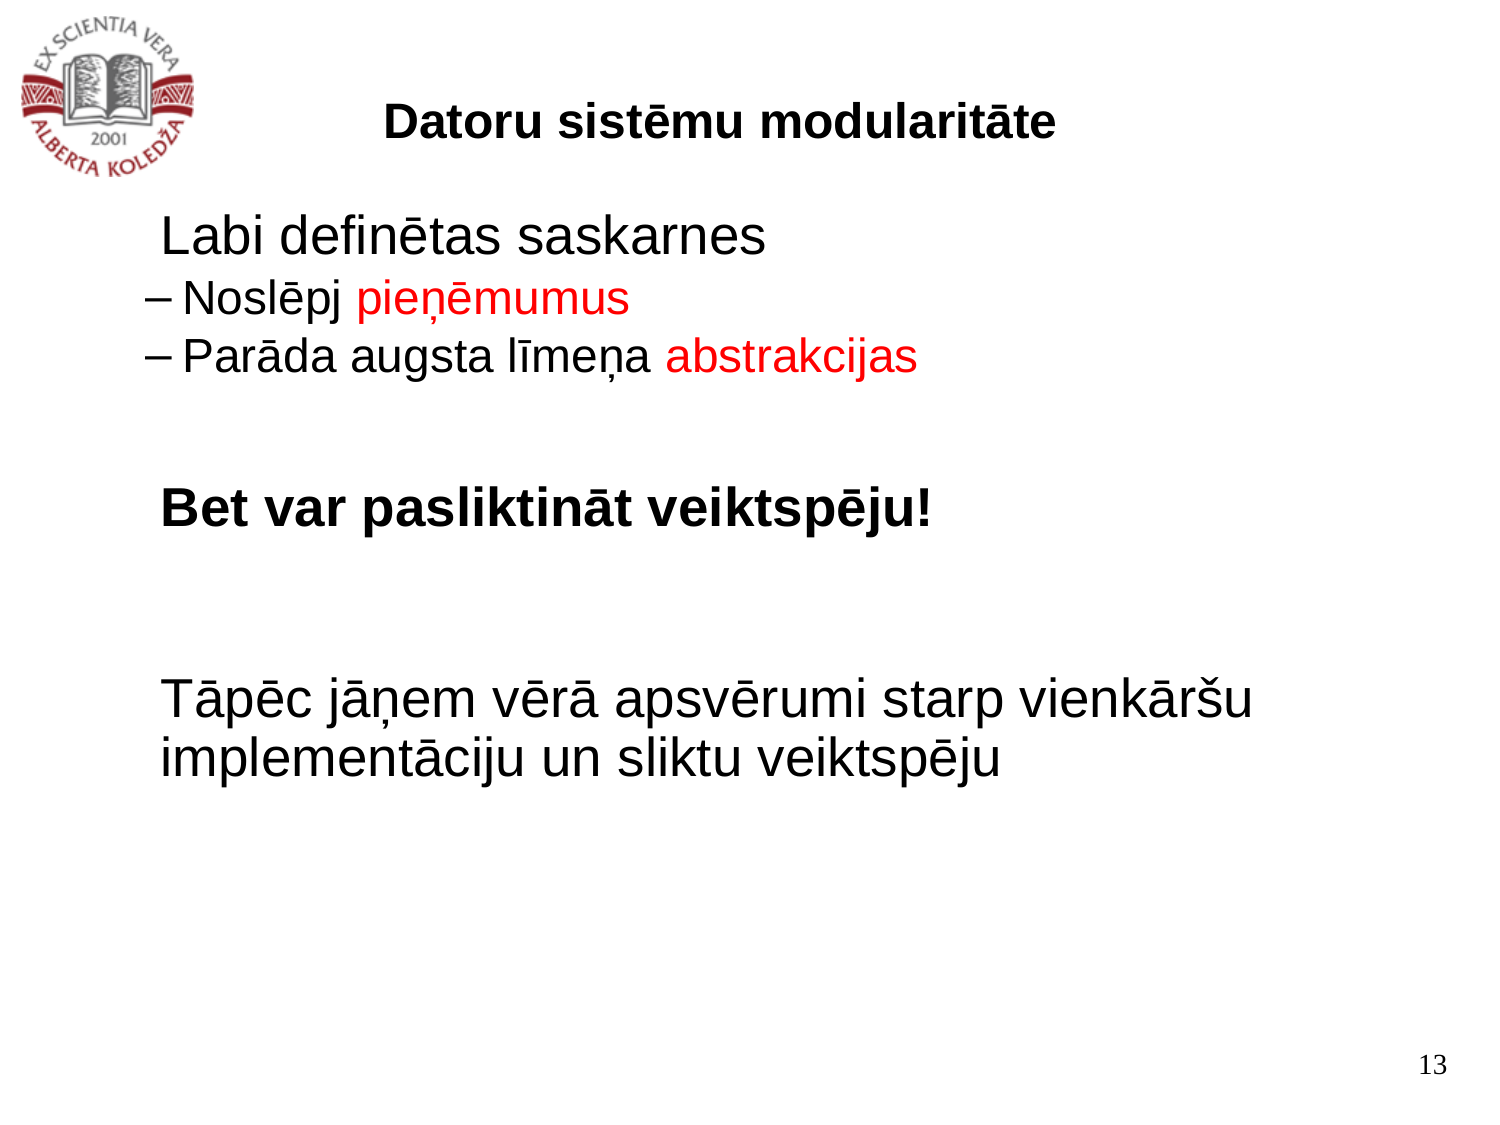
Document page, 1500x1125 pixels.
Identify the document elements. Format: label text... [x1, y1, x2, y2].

list Labi definētas saskarnes Noslēpj pieņēmumus Parāda augsta līmeņa abstrakcijas Bet var pasliktināt veiktspēju! Tāpēc jāņem vērā apsvērumi starp vienkāršu implementāciju un sliktu veiktspēju [74, 200, 1463, 1101]
picture [21, 16, 194, 177]
text_box <skaitlis> [1312, 1037, 1463, 1101]
title Datoru sistēmu modularitāte [50, 62, 1374, 175]
